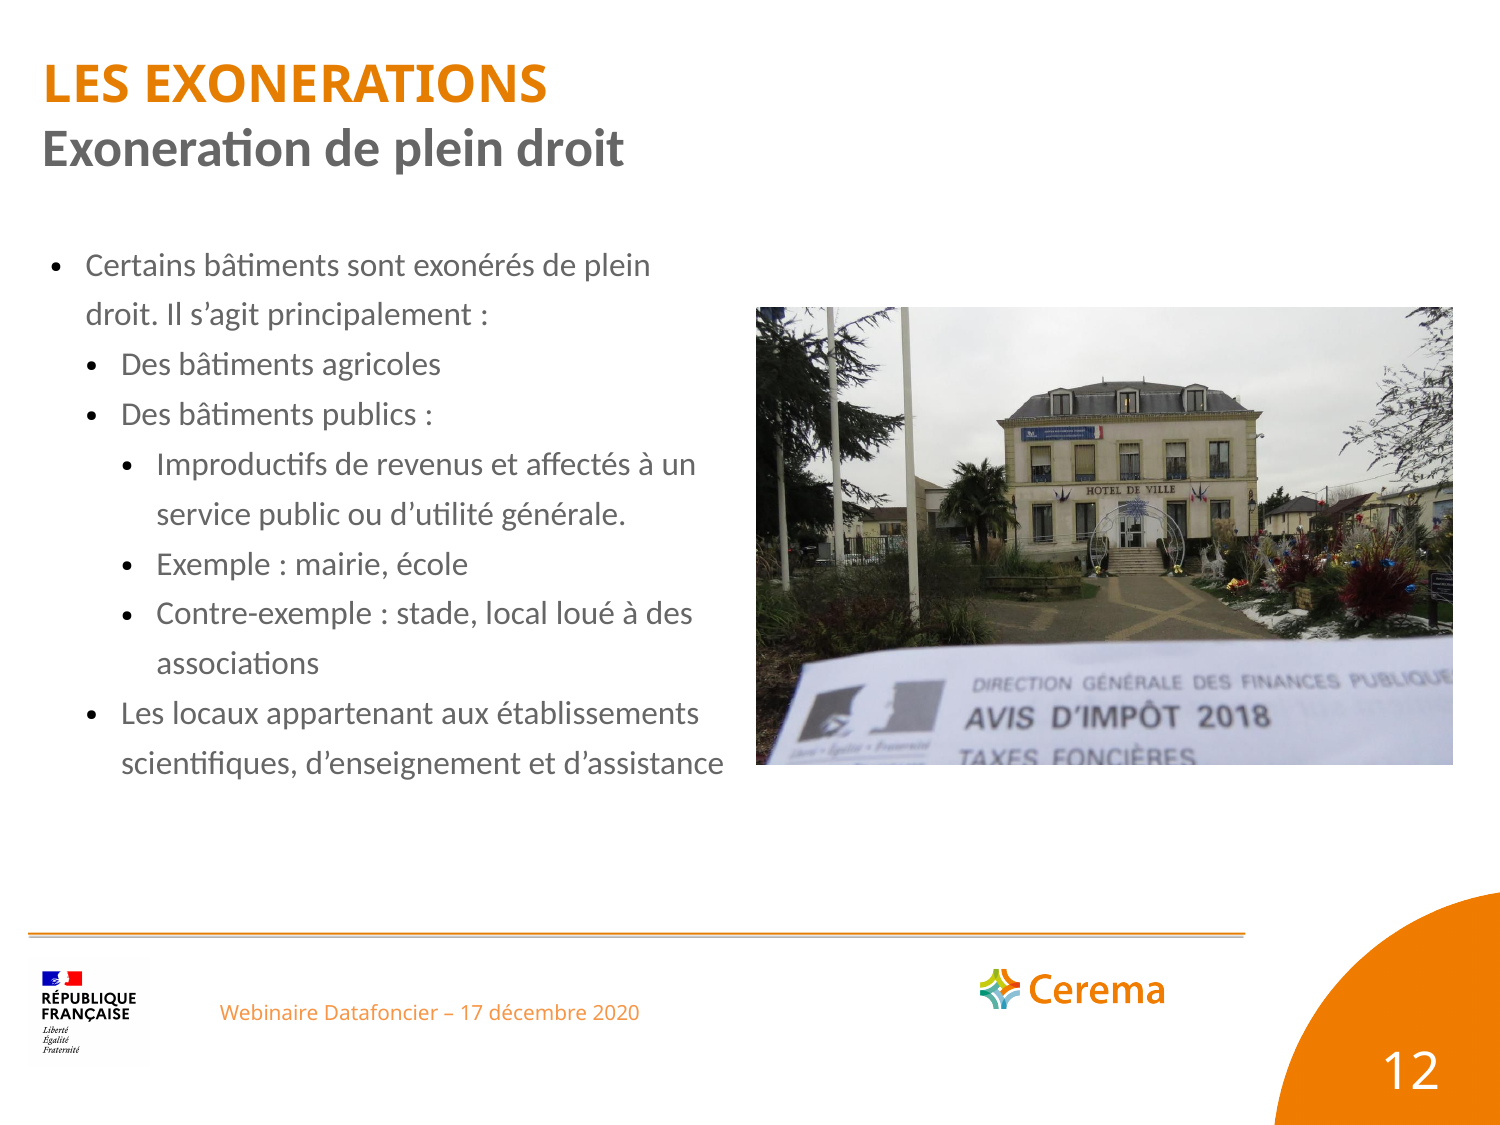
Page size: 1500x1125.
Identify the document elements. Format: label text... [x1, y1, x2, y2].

text_box <numéro> [1346, 1029, 1456, 1116]
text_box Les exonerations [28, 6, 1470, 158]
picture [1272, 891, 1500, 1125]
text_box Exoneration de plein droit [28, 118, 1458, 188]
text_box Certains bâtiments sont exonérés de plein droit. Il s’agit principalement : Des bâtiments agricoles Des bâtiments publics : Improductifs de revenus et affectés à un service public ou d’utilité générale. Exemple : mairie, école Contre-exemple : stade, local loué à des associations Les locaux appartenant aux établissements scientifiques, d’enseignement et d’assistance [35, 193, 745, 863]
picture [28, 957, 150, 1068]
picture [960, 954, 1189, 1029]
text_box Webinaire Datafoncier – 17 décembre 2020 [212, 992, 787, 1032]
picture [756, 307, 1453, 765]
